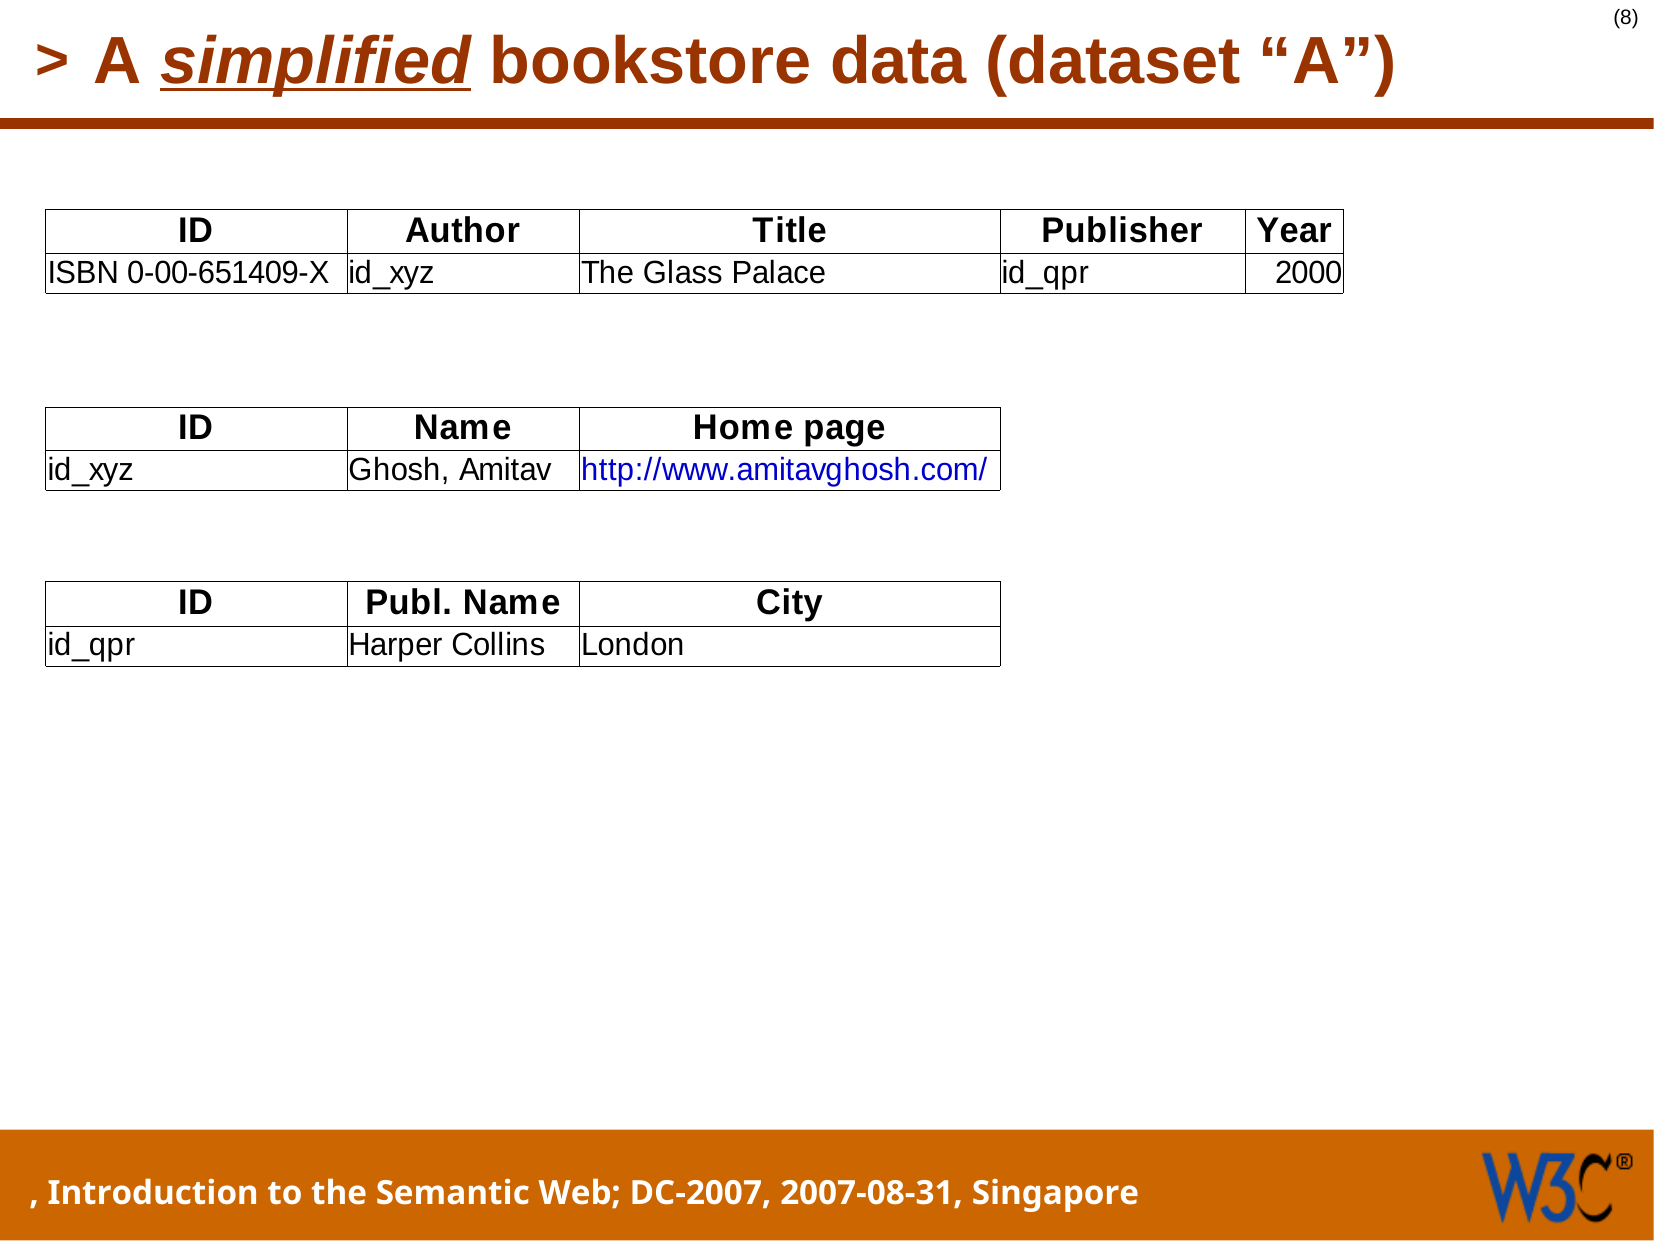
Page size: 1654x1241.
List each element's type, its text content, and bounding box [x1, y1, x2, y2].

chart [44, 207, 1565, 1032]
title A simplified bookstore data (dataset “A”) [93, 0, 1493, 119]
picture [1477, 1149, 1639, 1228]
